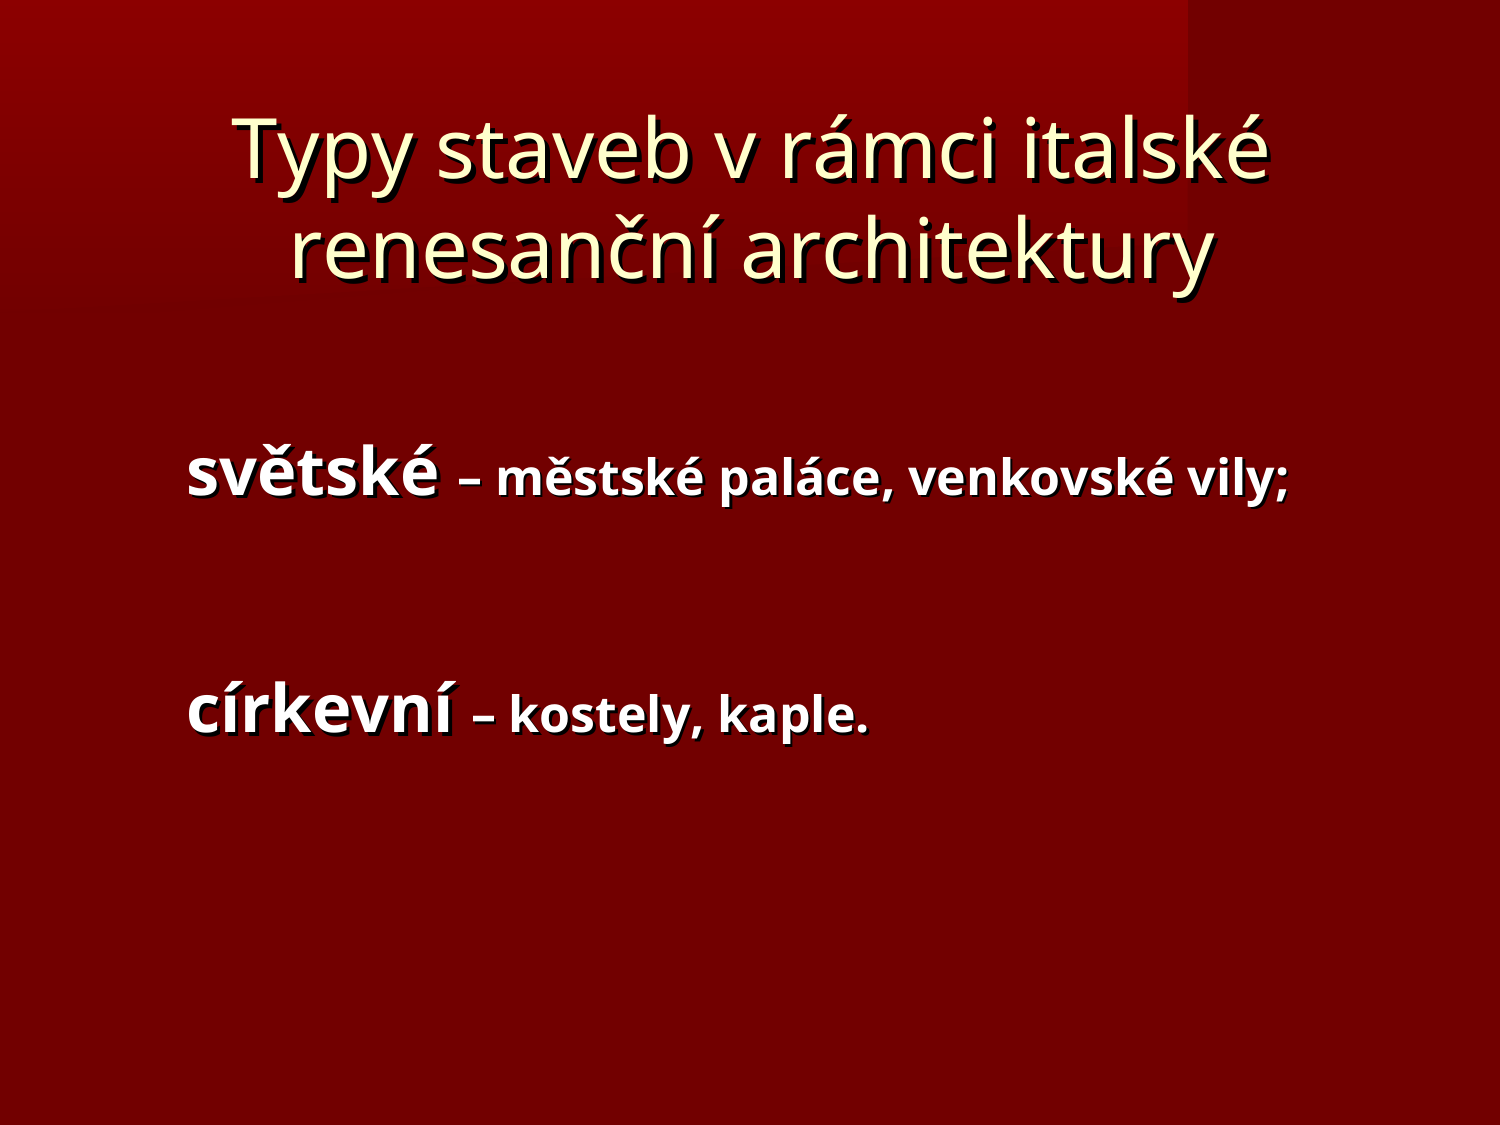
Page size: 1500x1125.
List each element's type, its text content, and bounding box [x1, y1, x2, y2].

list světské – městské paláce, venkovské vily; církevní – kostely, kaple. [171, 420, 1366, 1036]
title Typy staveb v rámci italské renesanční architektury [76, 88, 1427, 304]
